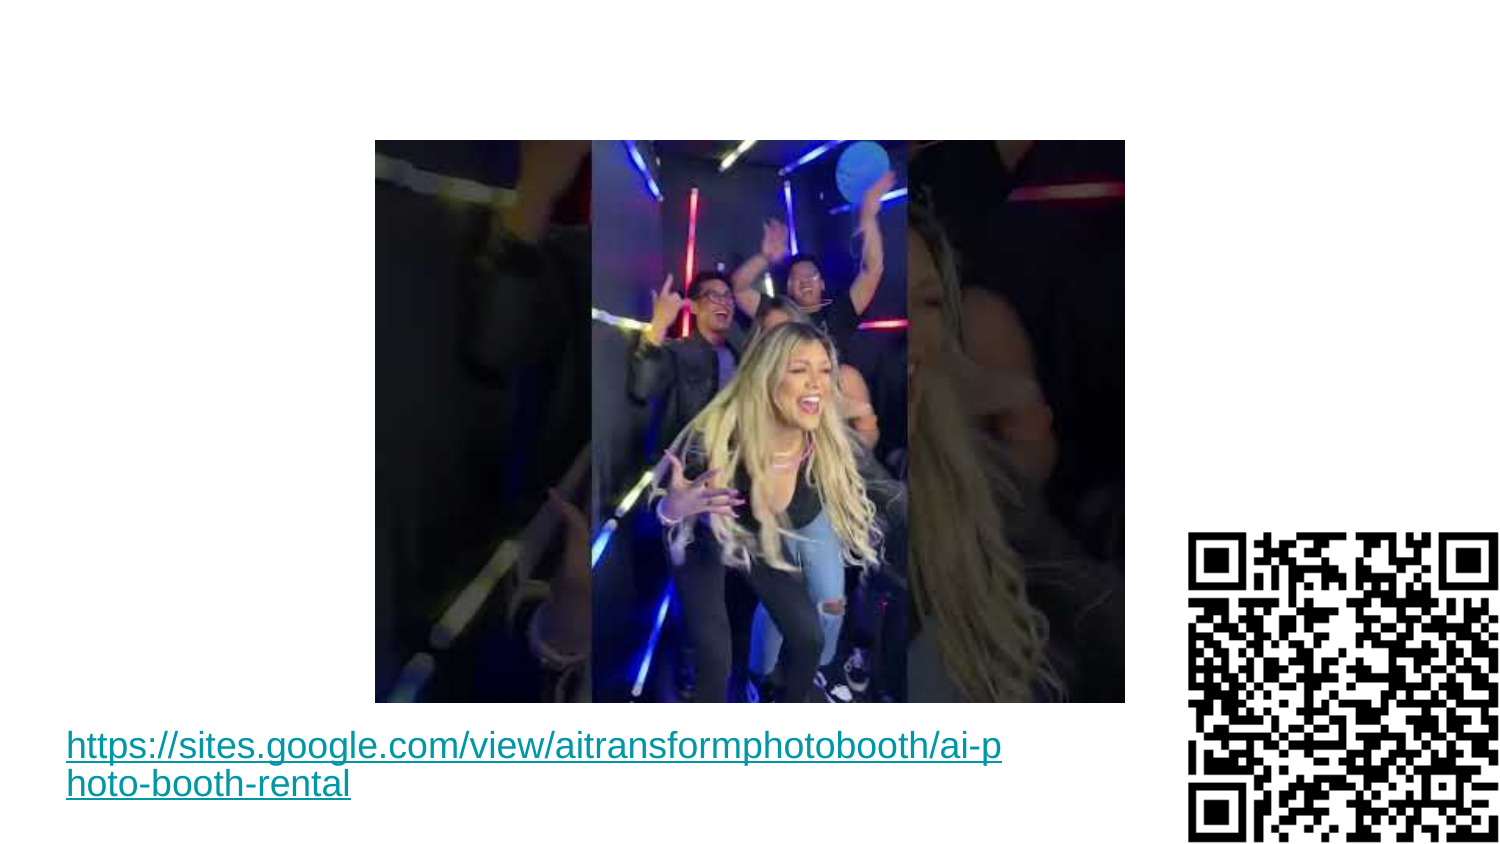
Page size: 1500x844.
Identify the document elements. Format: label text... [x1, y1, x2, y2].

picture [1187, 531, 1500, 844]
list https://sites.google.com/view/aitransformphotobooth/ai-photo-booth-rental [51, 694, 1036, 794]
picture [375, 140, 1125, 704]
